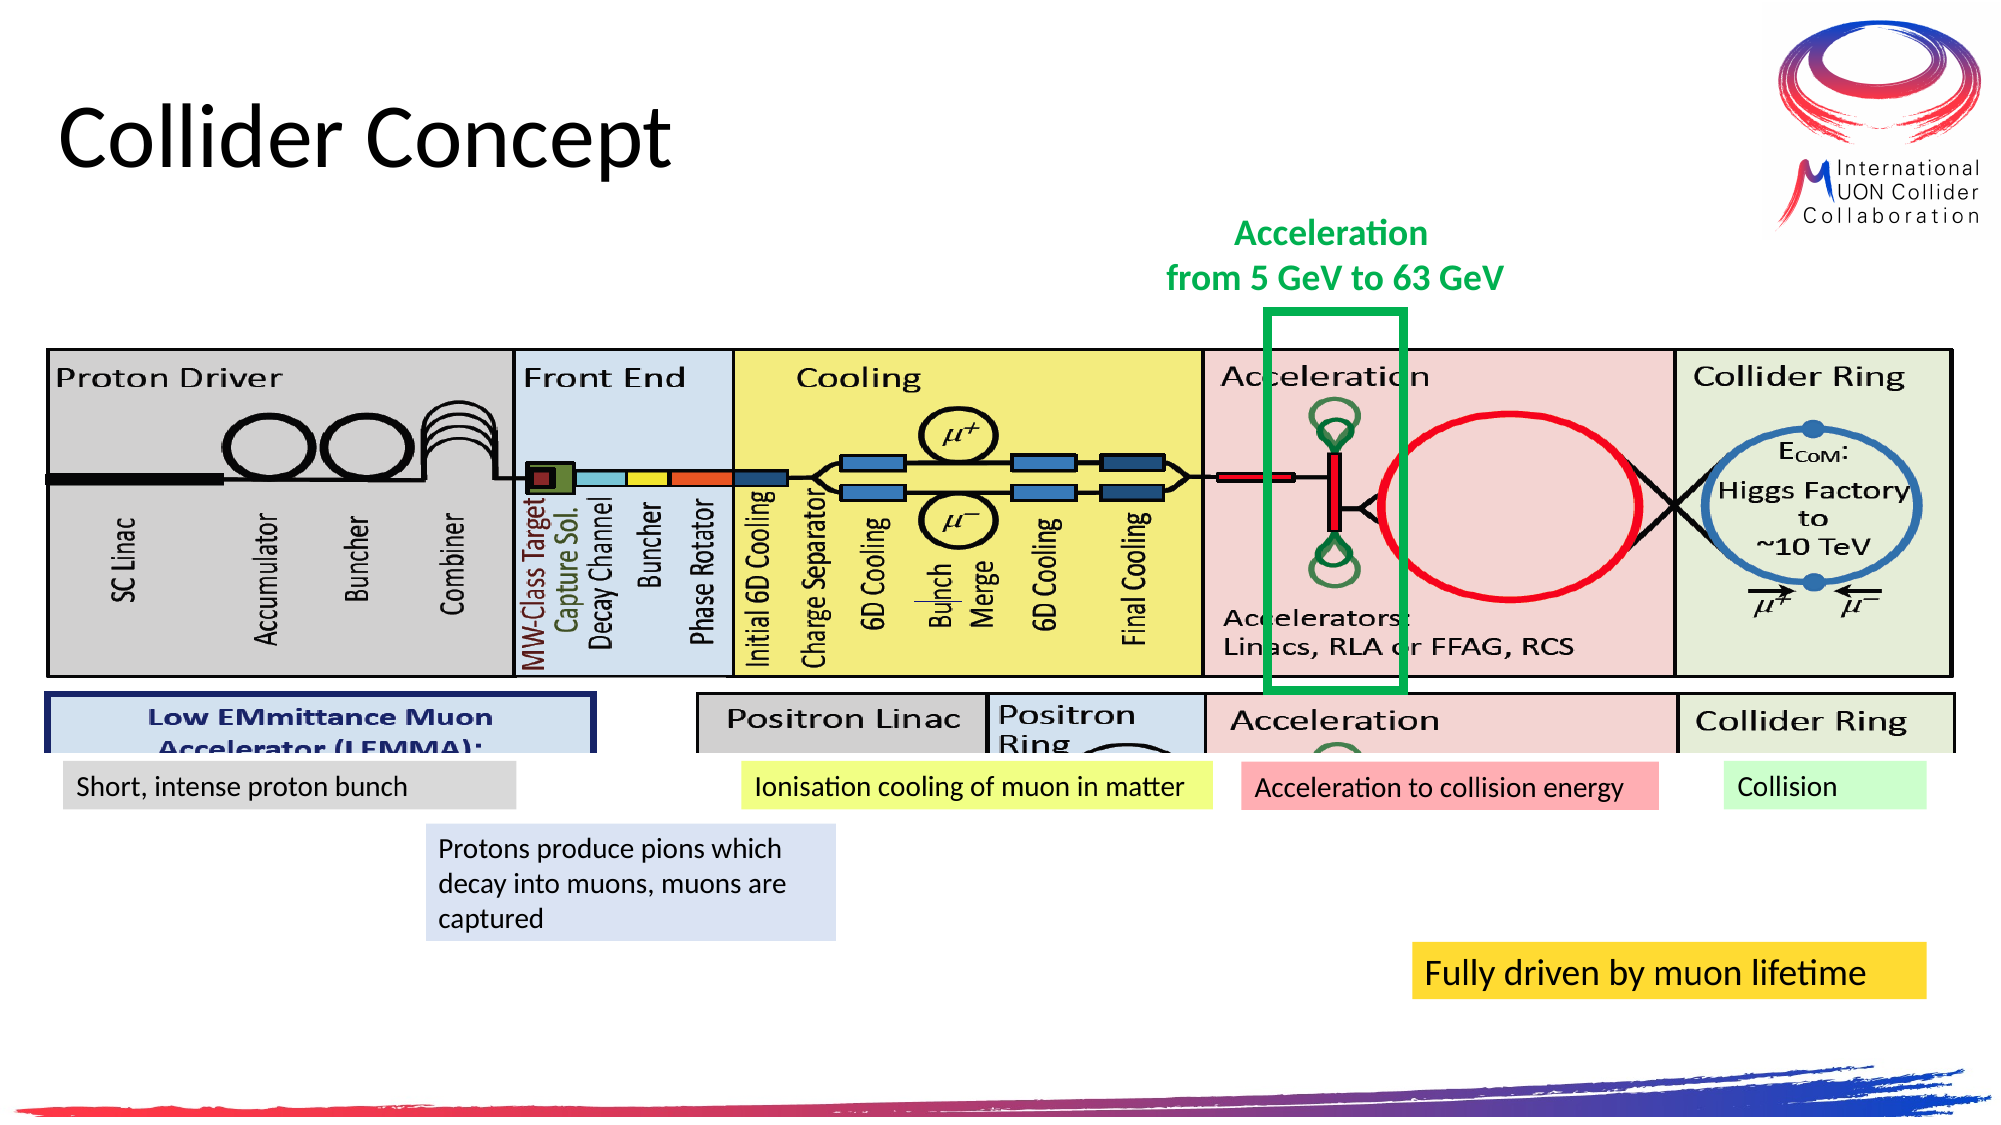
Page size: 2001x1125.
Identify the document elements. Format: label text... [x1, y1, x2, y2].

picture [43, 340, 1963, 753]
text_box Acceleration from 5 GeV to 63 GeV [1140, 200, 1531, 306]
text_box Collision [1723, 760, 1927, 810]
picture [1762, 2, 2000, 240]
picture [1272, 340, 1399, 686]
text_box Acceleration to collision energy [1241, 761, 1659, 810]
title Collider Concept [43, 20, 1735, 255]
picture [0, 1058, 2000, 1117]
text_box Protons produce pions which decay into muons, muons are captured [426, 823, 836, 941]
text_box Ionisation cooling of muon in matter [741, 760, 1213, 810]
text_box Short, intense proton bunch [63, 760, 517, 810]
text_box Fully driven by muon lifetime [1412, 941, 1927, 1000]
